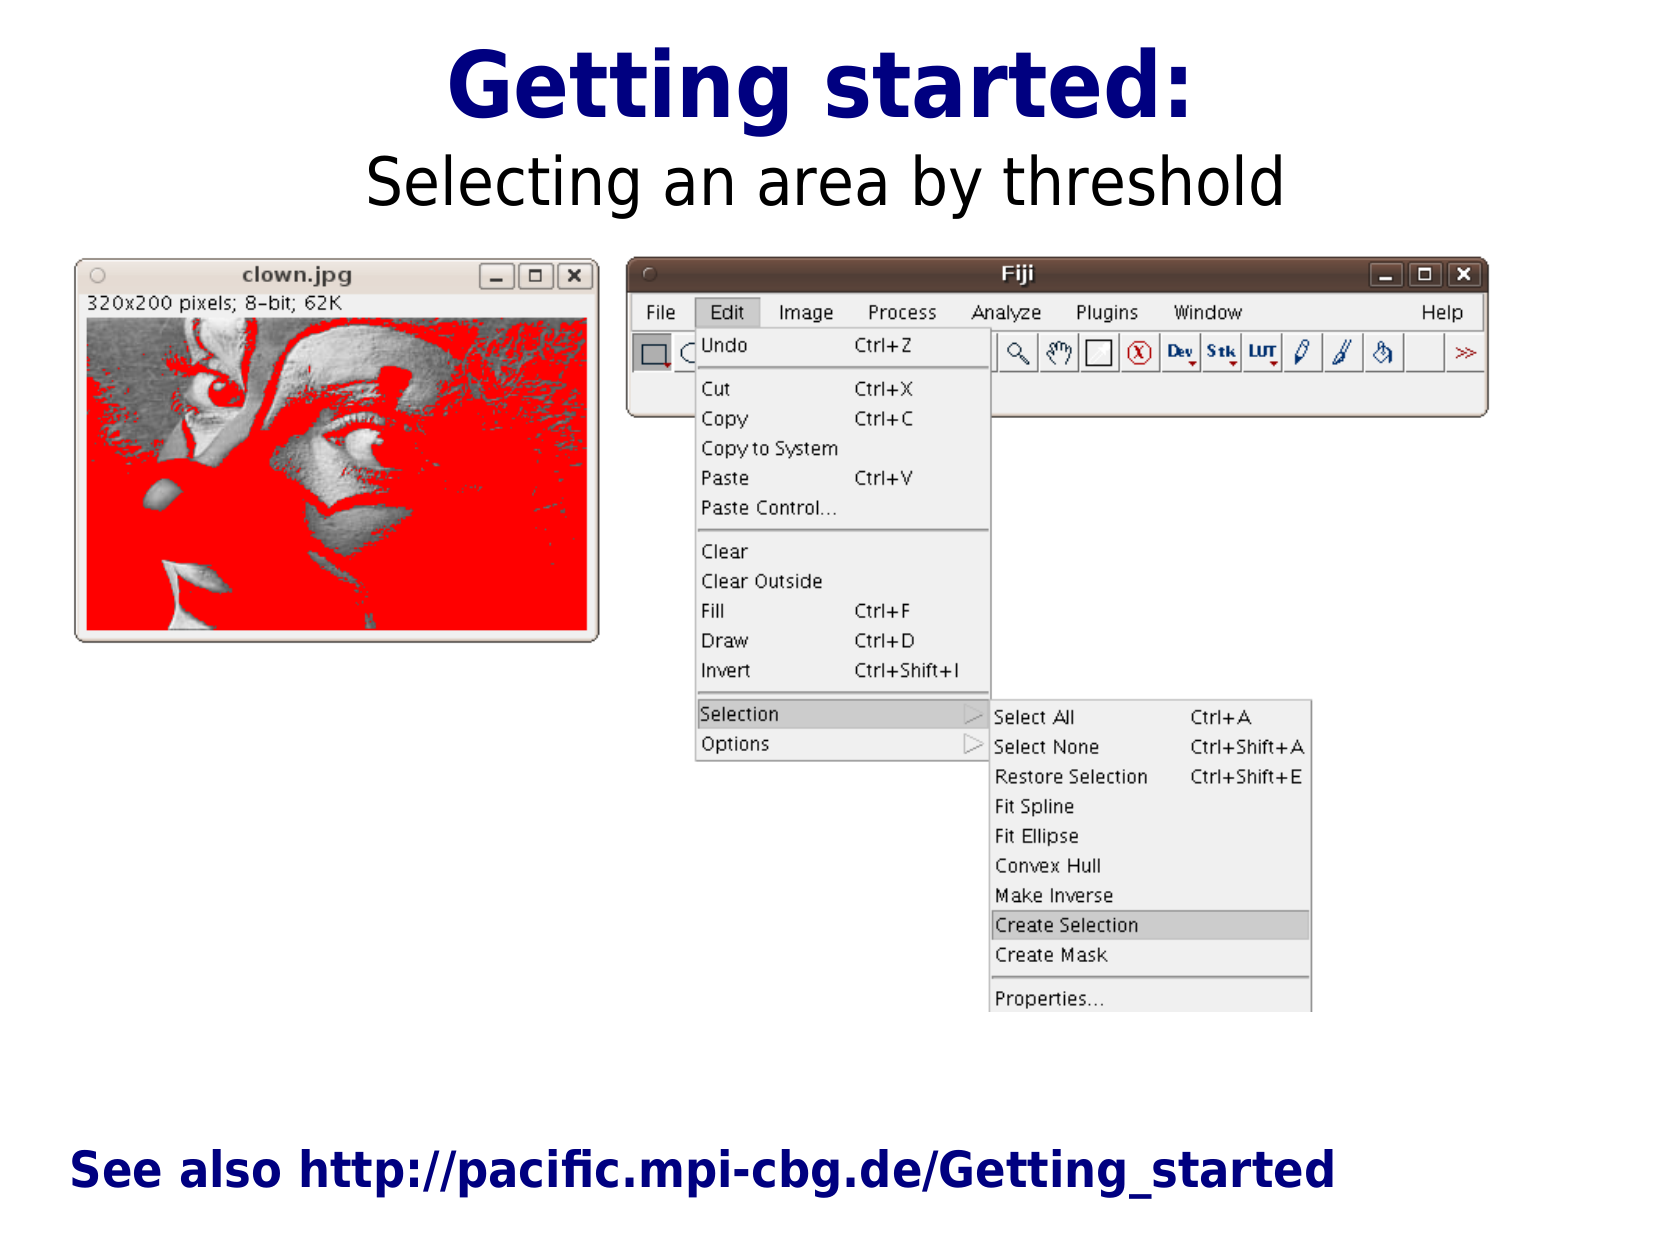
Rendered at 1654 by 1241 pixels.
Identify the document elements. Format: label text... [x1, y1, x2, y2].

text_box See also http://pacific.mpi-cbg.de/Getting_started [37, 1133, 1602, 1207]
picture [62, 221, 1511, 1012]
title Selecting an area by threshold [82, 141, 1571, 287]
title Getting started: [82, 31, 1571, 141]
